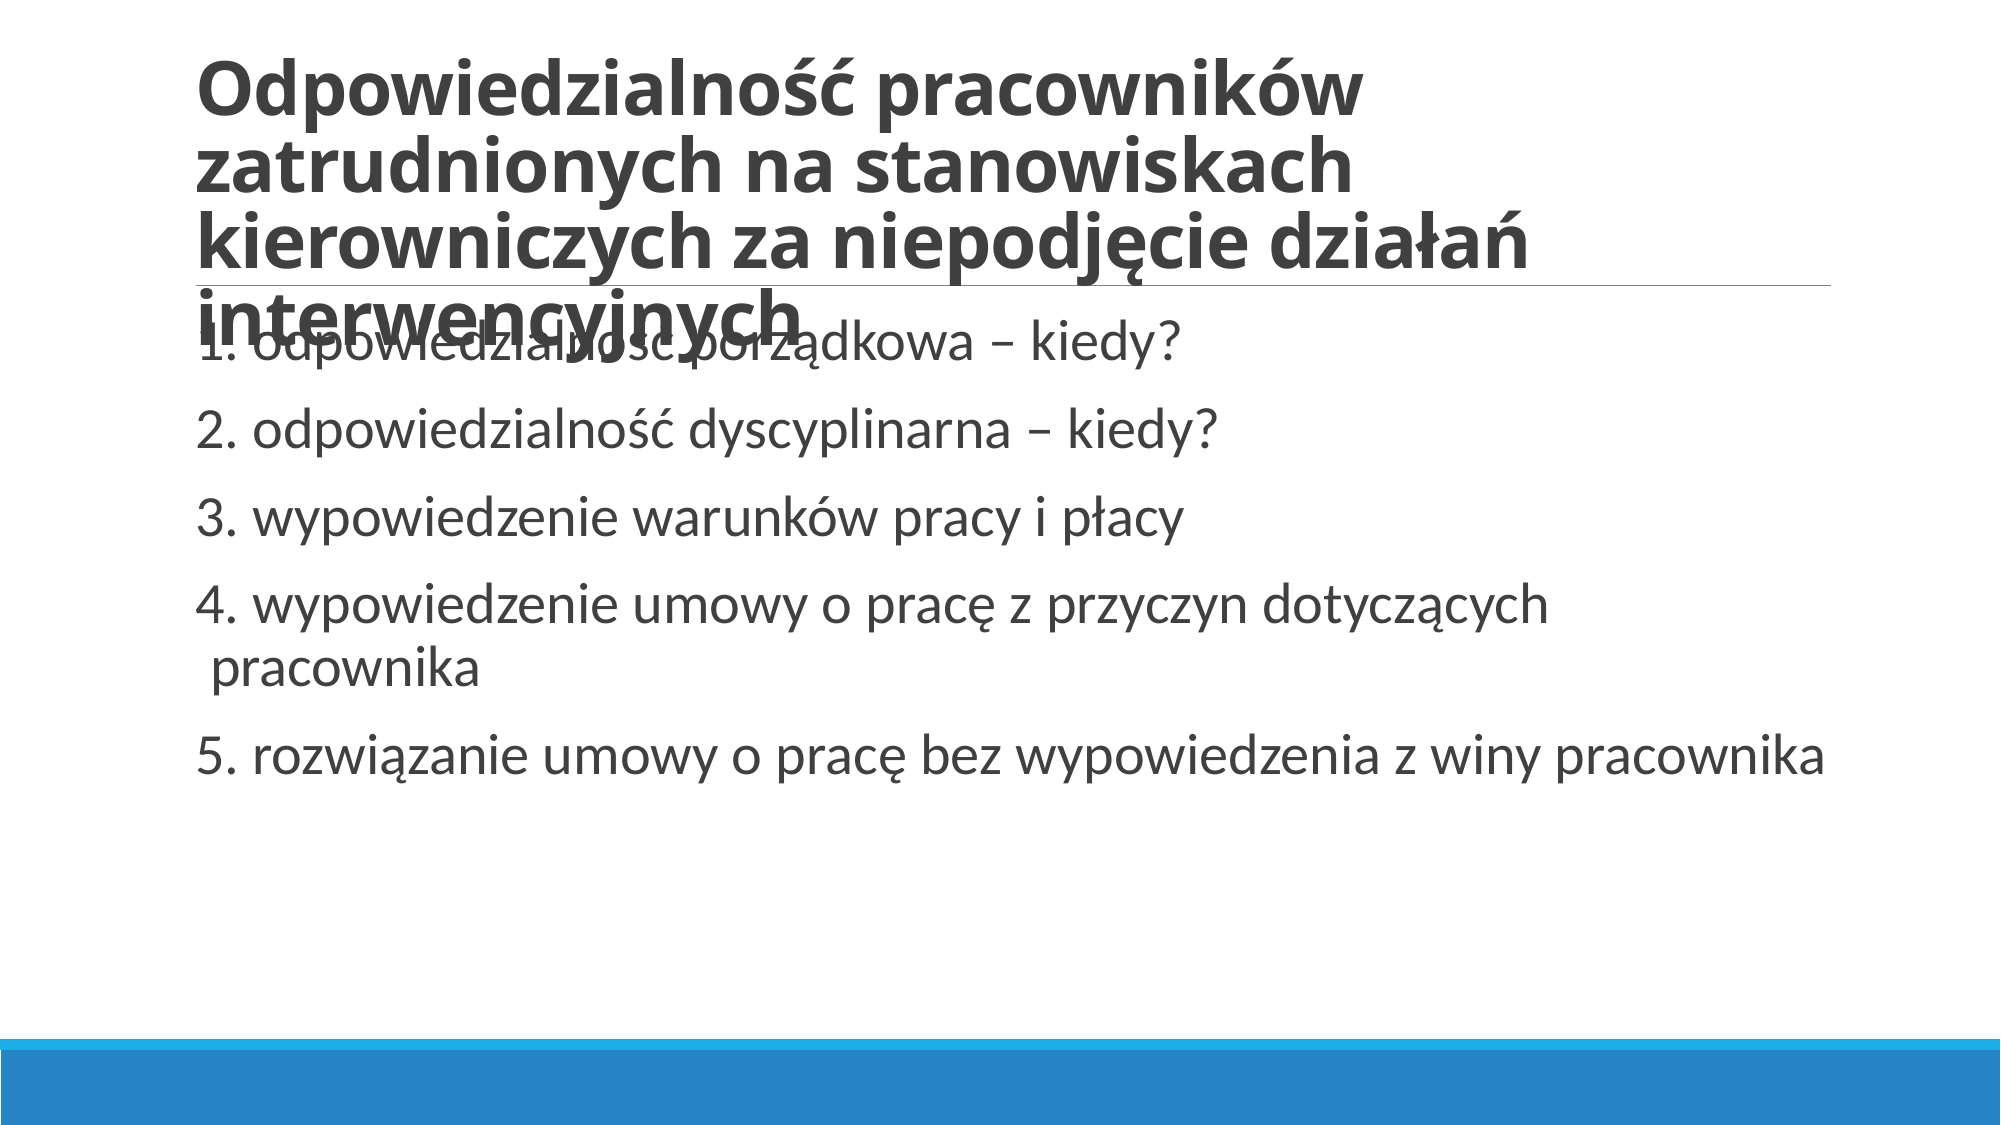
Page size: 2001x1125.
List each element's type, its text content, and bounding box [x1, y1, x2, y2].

list 1. odpowiedzialność porządkowa – kiedy? 2. odpowiedzialność dyscyplinarna – kiedy? 3. wypowiedzenie warunków pracy i płacy 4. wypowiedzenie umowy o pracę z przyczyn dotyczących pracownika 5. rozwiązanie umowy o pracę bez wypowiedzenia z winy pracownika [180, 302, 1831, 963]
title Odpowiedzialność pracowników zatrudnionych na stanowiskach kierowniczych za niepodjęcie działań interwencyjnych [180, 47, 1831, 286]
